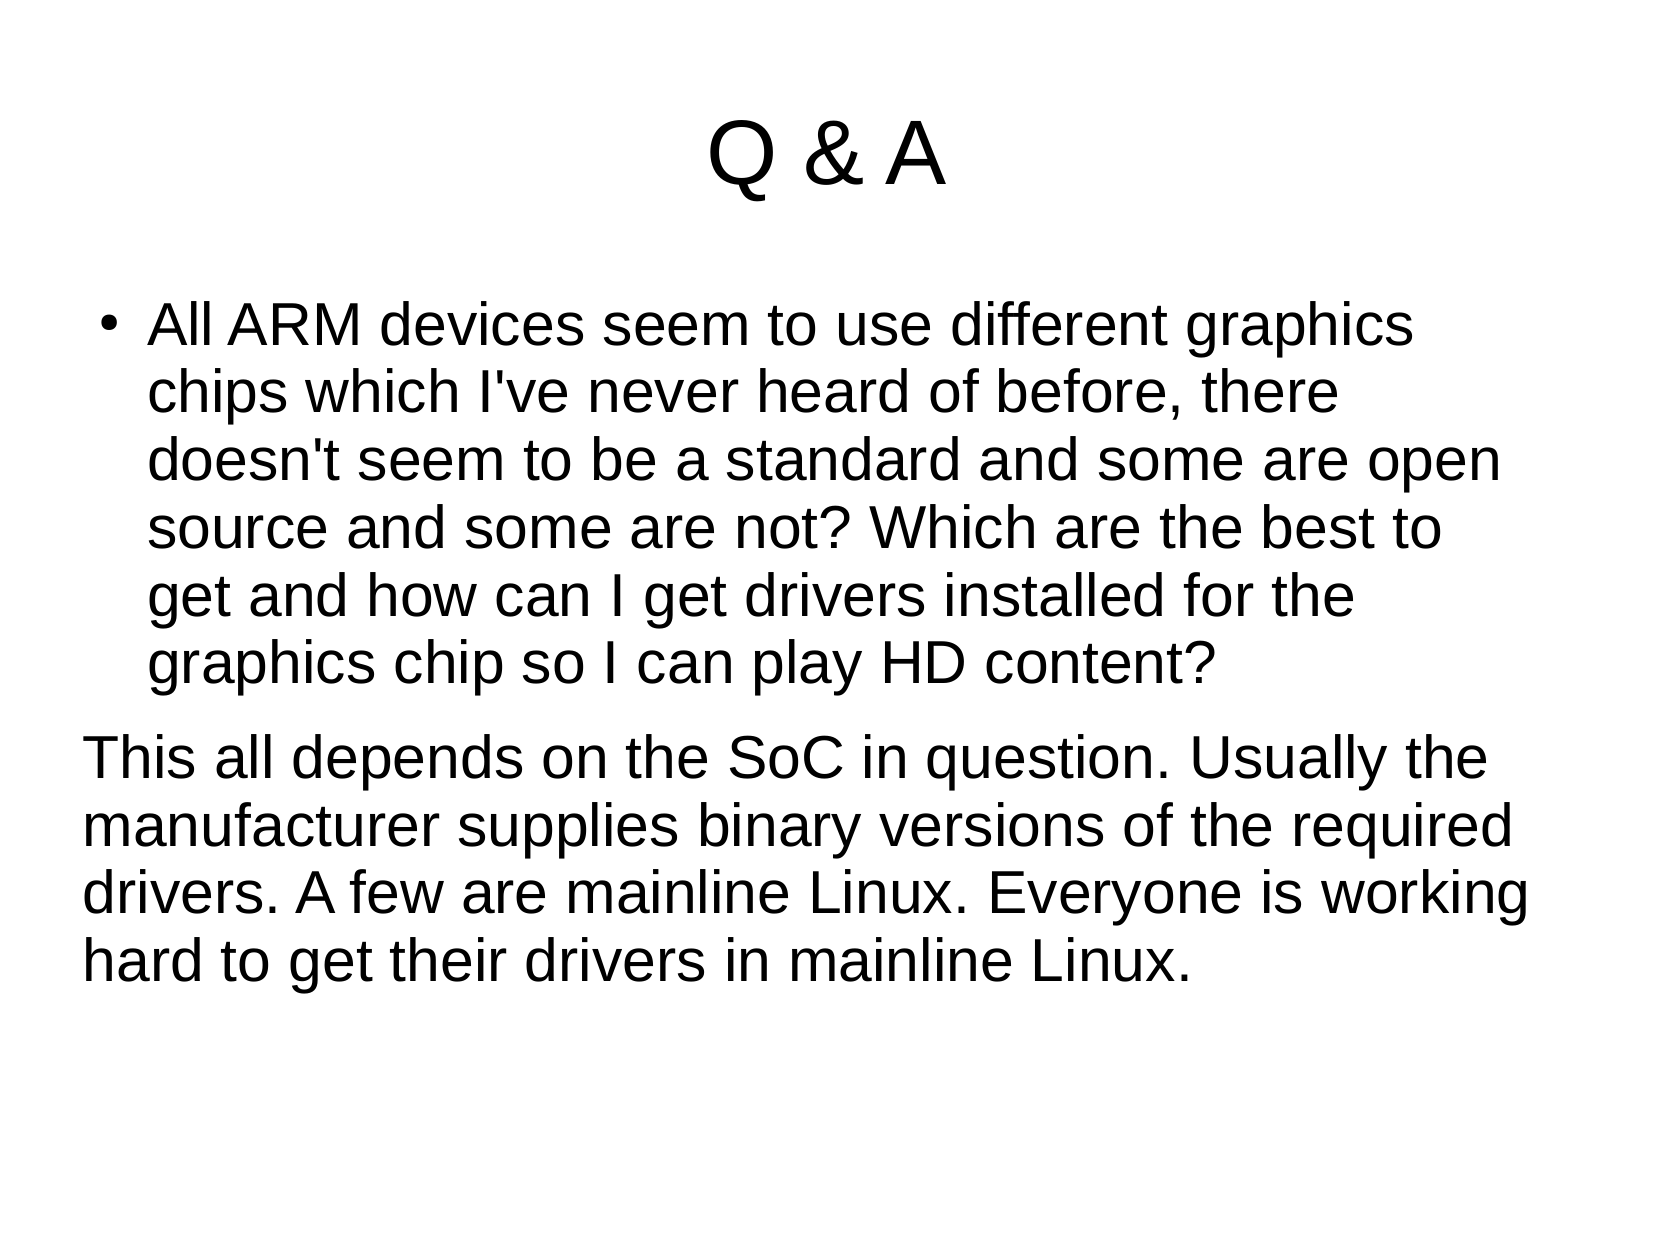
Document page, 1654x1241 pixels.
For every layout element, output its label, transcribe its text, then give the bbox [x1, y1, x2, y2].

list All ARM devices seem to use different graphics chips which I've never heard of before, there doesn't seem to be a standard and some are open source and some are not? Which are the best to get and how can I get drivers installed for the graphics chip so I can play HD content? This all depends on the SoC in question. Usually the manufacturer supplies binary versions of the required drivers. A few are mainline Linux. Everyone is working hard to get their drivers in mainline Linux. [82, 290, 1538, 1010]
title Q & A [82, 49, 1571, 257]
